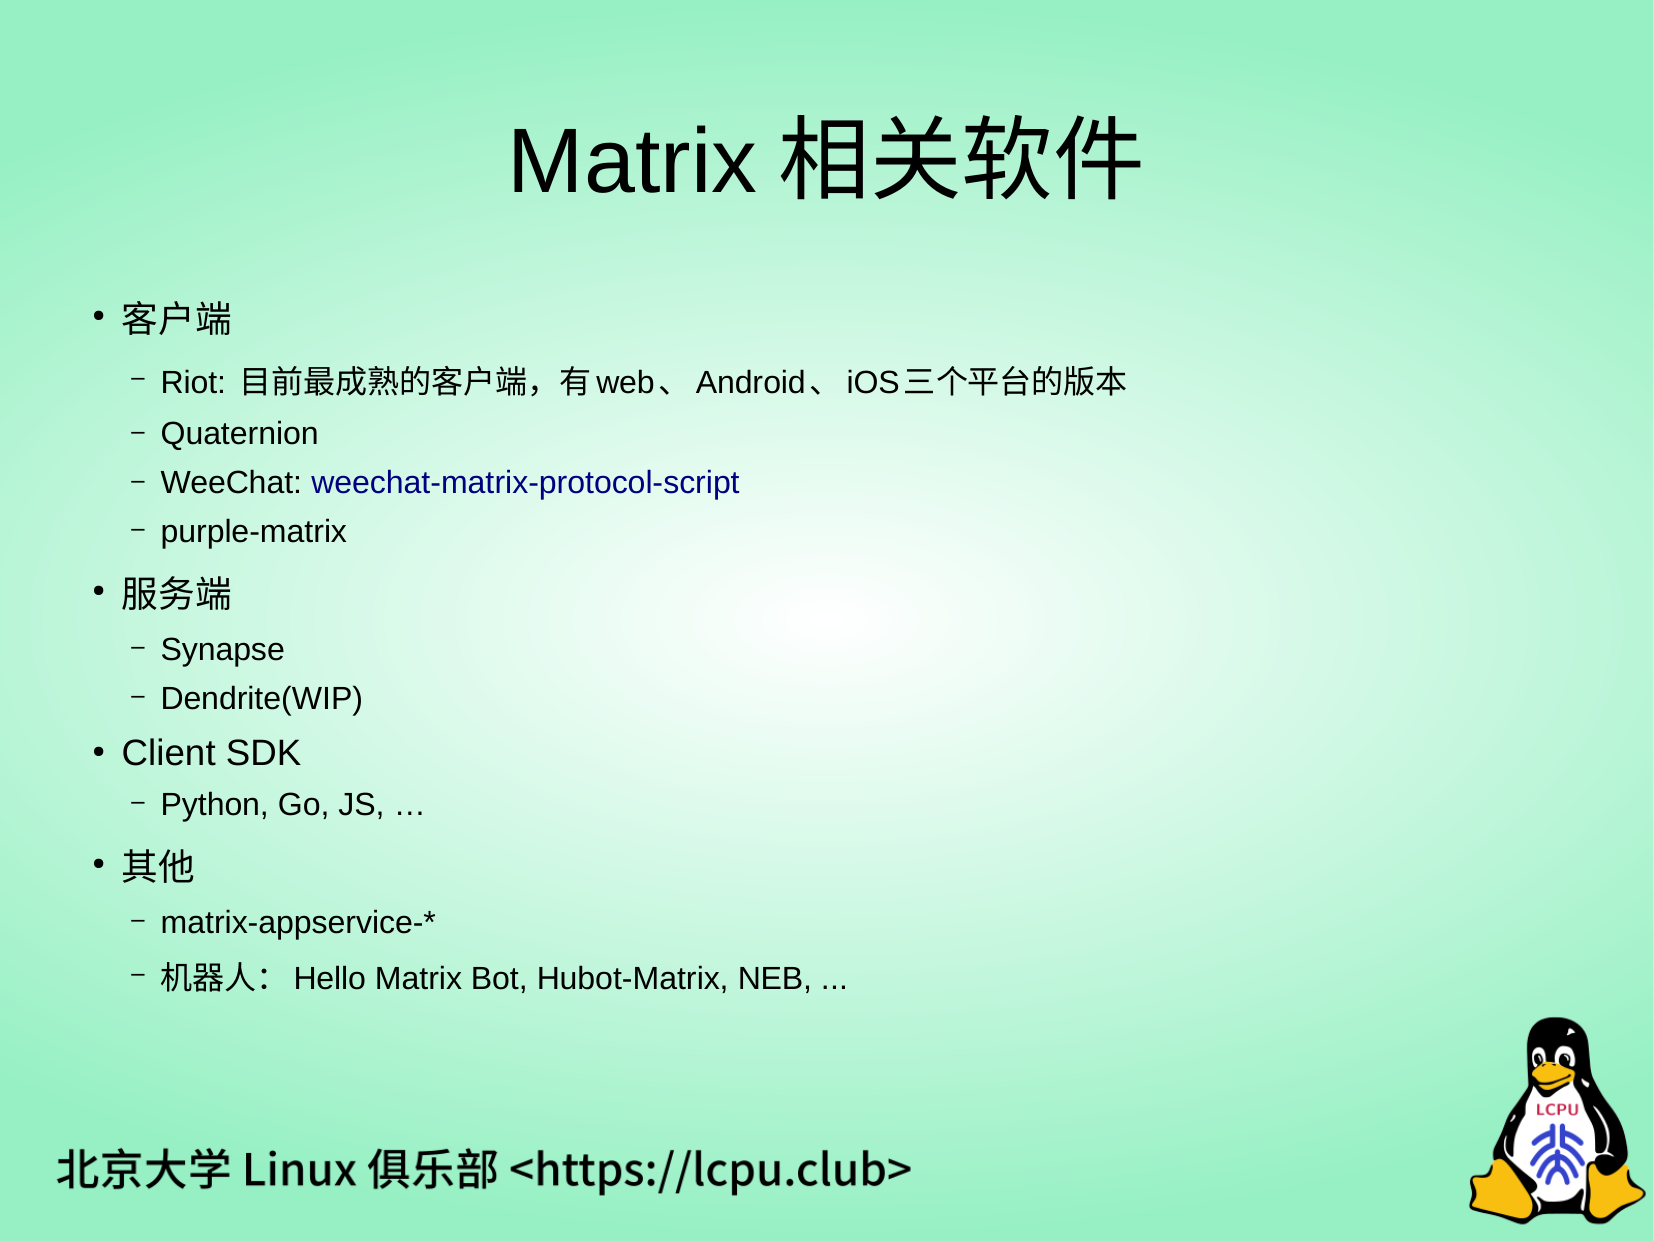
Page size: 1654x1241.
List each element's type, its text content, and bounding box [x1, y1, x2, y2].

title Matrix相关软件 [82, 49, 1571, 257]
list 客户端 Riot: 目前最成熟的客户端，有web、Android、iOS三个平台的版本 Quaternion WeeChat: weechat-matrix-protocol-script purple-matrix 服务端 Synapse Dendrite(WIP) Client SDK Python, Go, JS, … 其他 matrix-appservice-* 机器人：Hello Matrix Bot, Hubot-Matrix, NEB, ... [82, 290, 1571, 1010]
picture [0, 0, 1654, 1241]
